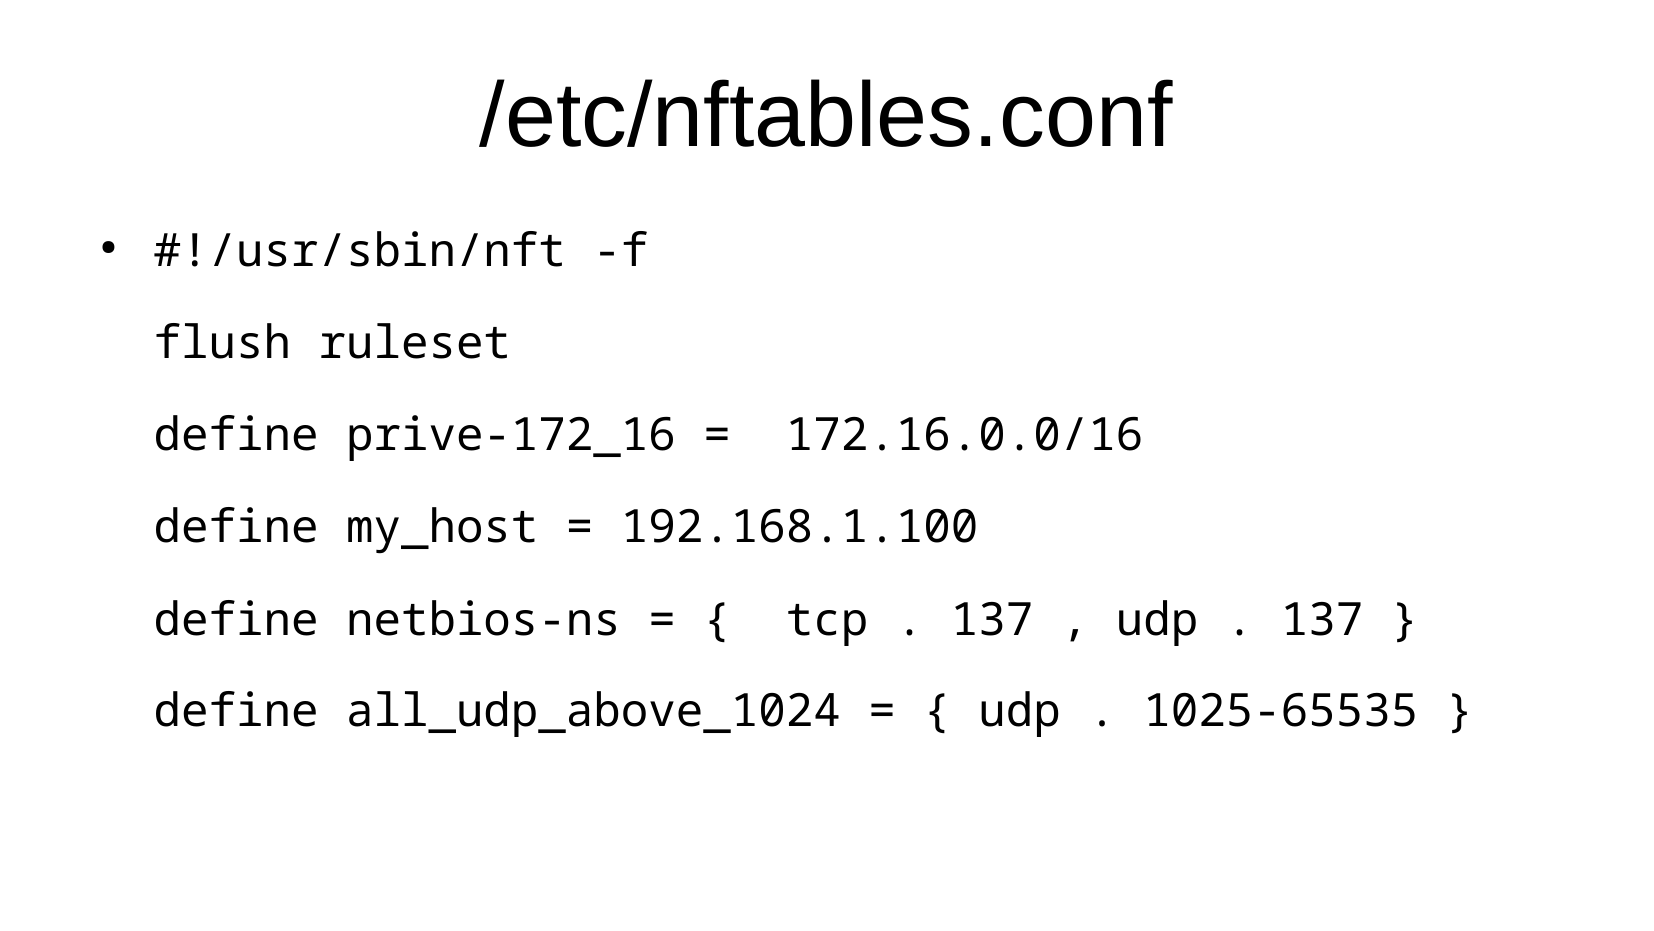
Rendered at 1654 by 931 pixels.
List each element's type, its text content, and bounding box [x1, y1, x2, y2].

list #!/usr/sbin/nft -f flush ruleset define prive-172_16 = 172.16.0.0/16 define my_host = 192.168.1.100 define netbios-ns = { tcp . 137 , udp . 137 } define all_udp_above_1024 = { udp . 1025-65535 } [82, 217, 1571, 758]
title /etc/nftables.conf [82, 37, 1571, 193]
